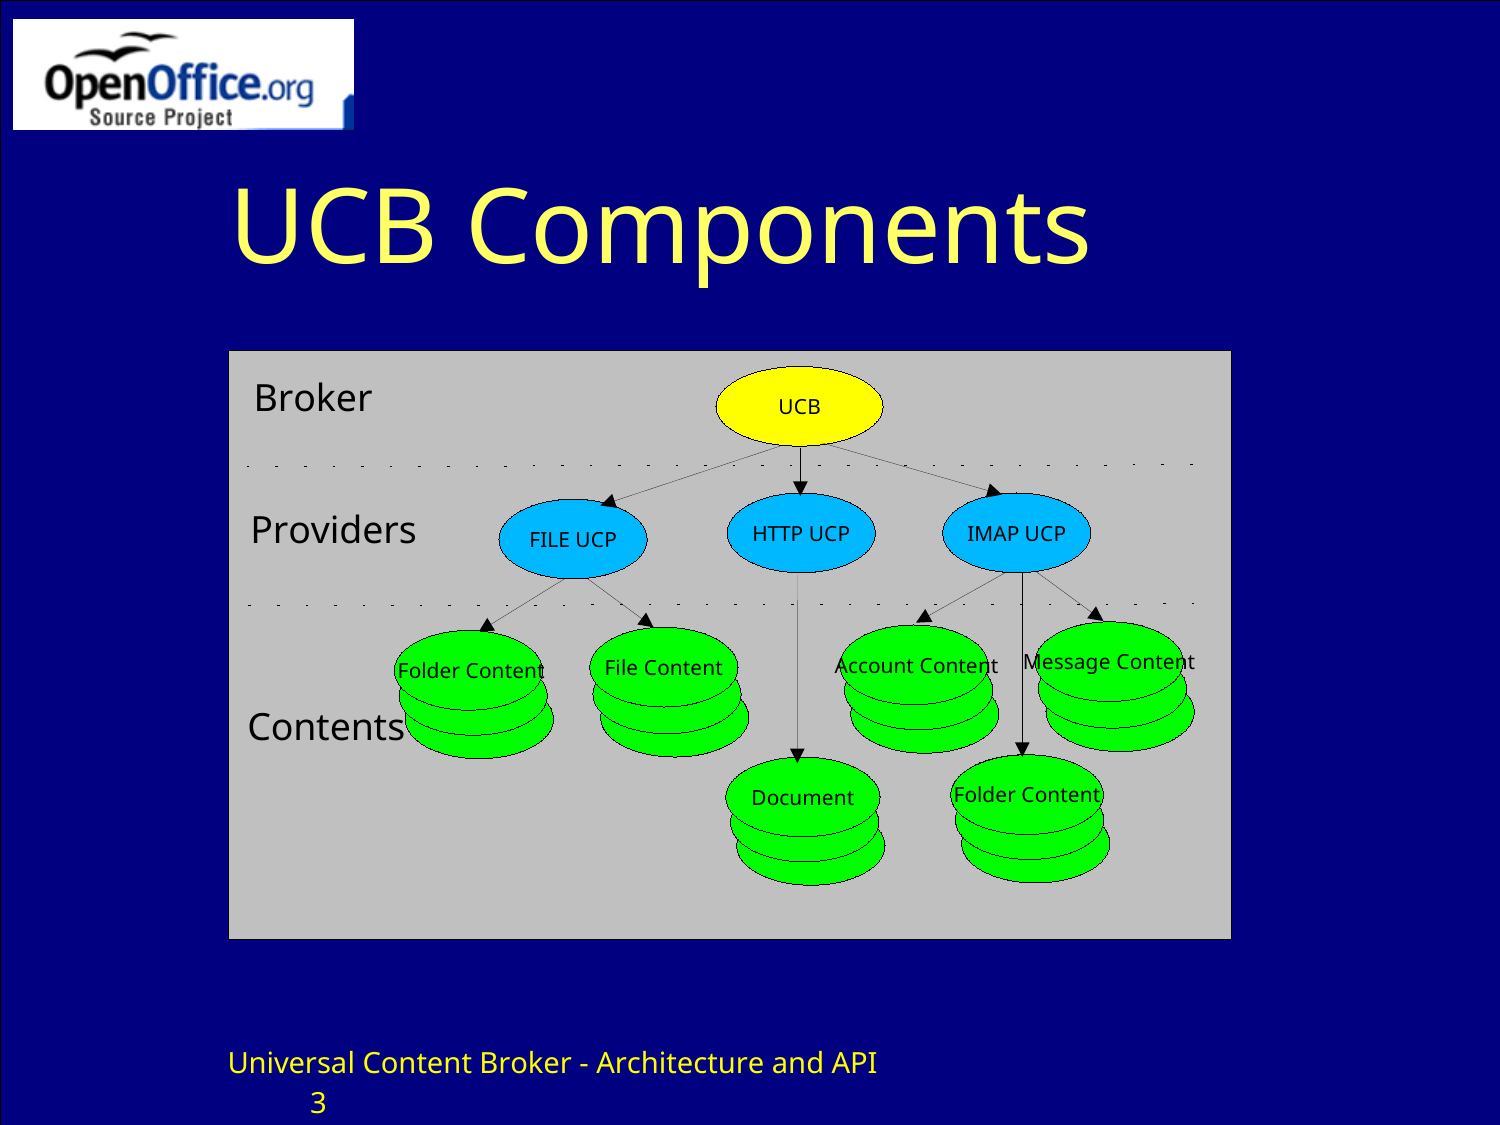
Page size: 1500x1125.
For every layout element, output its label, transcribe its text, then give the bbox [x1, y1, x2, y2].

text_box File Content [589, 627, 739, 708]
text_box Account Content [840, 624, 988, 705]
text_box Document [725, 757, 881, 837]
text_box Folder Content [394, 630, 543, 711]
text_box Folder Content [950, 754, 1104, 835]
text_box Broker [253, 371, 355, 413]
text_box IMAP UCP [942, 492, 1091, 573]
text_box Providers [250, 503, 393, 545]
text_box FILE UCP [498, 499, 648, 579]
picture [13, 19, 354, 130]
text_box HTTP UCP [727, 493, 876, 573]
text_box Contents [247, 700, 384, 742]
text_box Message Content [1035, 621, 1183, 702]
title UCB Components [229, 152, 1386, 412]
text_box [228, 350, 1232, 940]
text_box UCB [715, 366, 884, 447]
